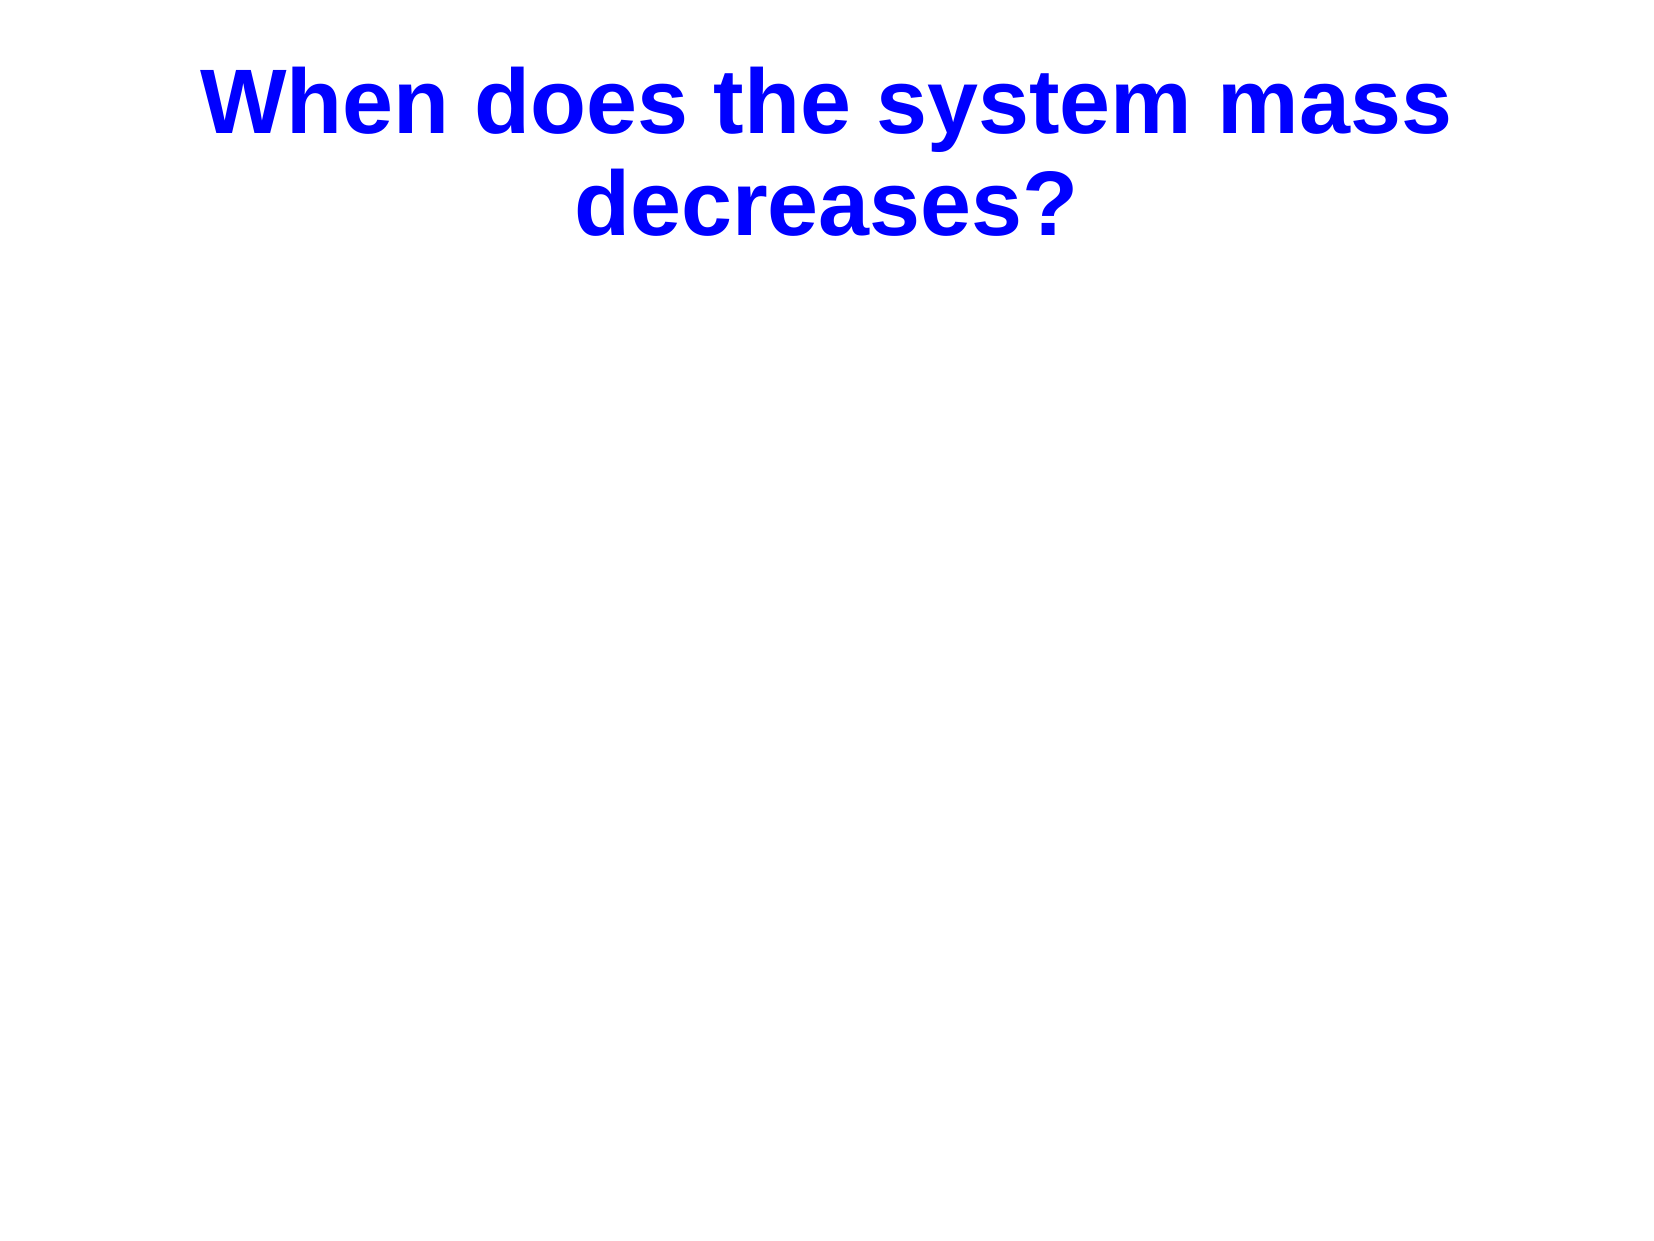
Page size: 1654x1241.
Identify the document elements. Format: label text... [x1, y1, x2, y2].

title When does the system mass decreases? [82, 49, 1571, 257]
